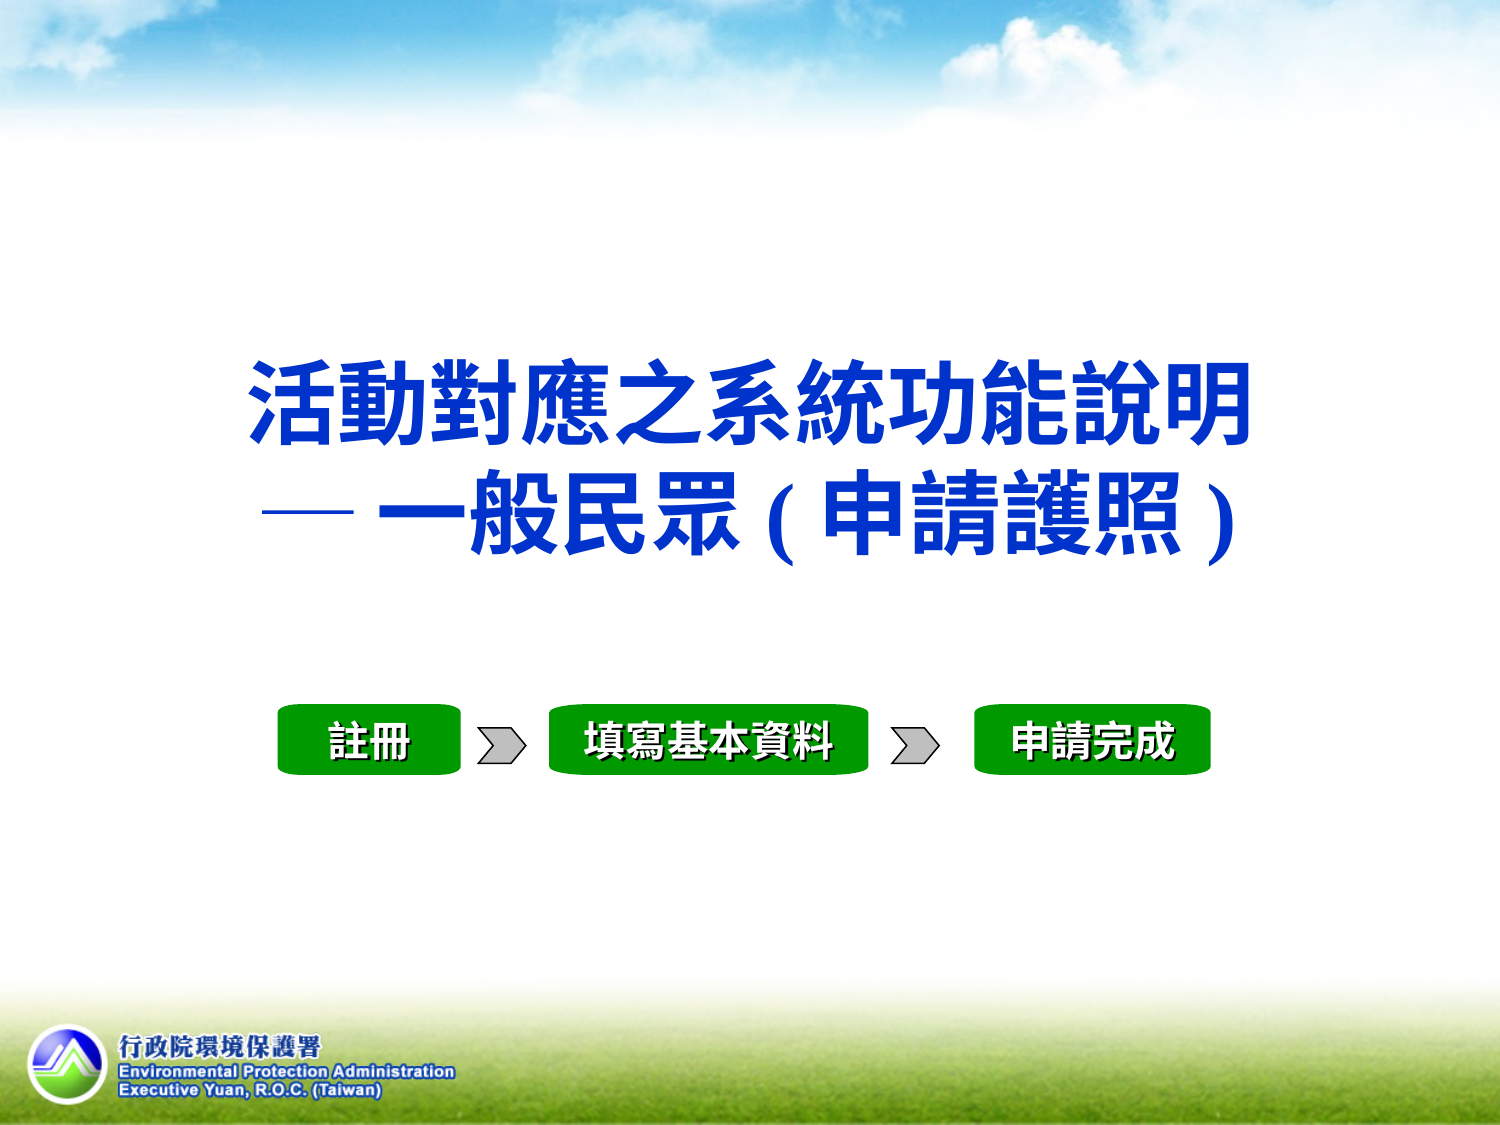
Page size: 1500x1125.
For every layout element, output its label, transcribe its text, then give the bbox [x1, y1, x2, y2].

picture [0, 0, 1500, 147]
text_box [891, 727, 940, 764]
text_box [478, 727, 526, 764]
picture [0, 978, 1500, 1125]
text_box 活動對應之系統功能說明 ─一般民眾(申請護照) [0, 338, 1500, 449]
text_box 申請完成 [974, 704, 1211, 775]
text_box 填寫基本資料 [549, 704, 869, 775]
text_box 註冊 [277, 704, 461, 775]
